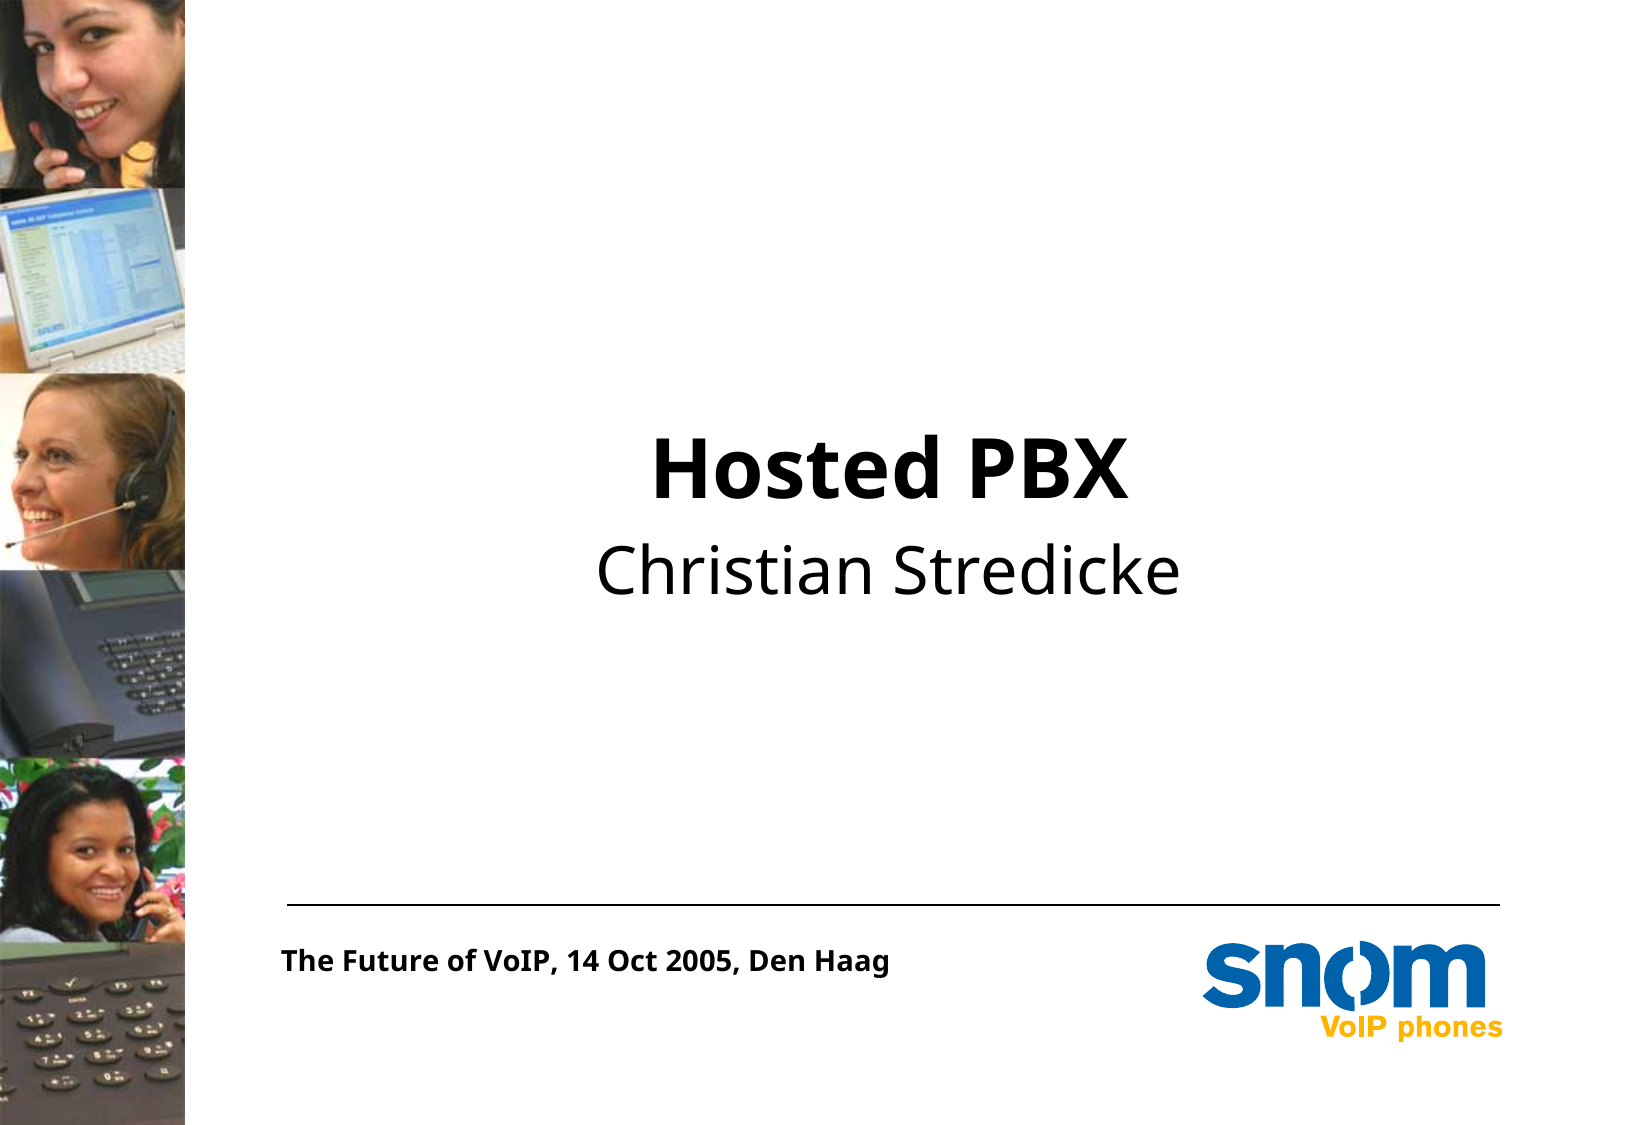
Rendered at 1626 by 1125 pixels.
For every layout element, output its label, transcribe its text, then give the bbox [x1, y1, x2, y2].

title Hosted PBX Christian Stredicke [280, 409, 1498, 590]
subtitle The Future of VoIP, 14 Oct 2005, Den Haag [280, 940, 1144, 1059]
picture [0, 0, 185, 1125]
picture [1202, 940, 1503, 1043]
